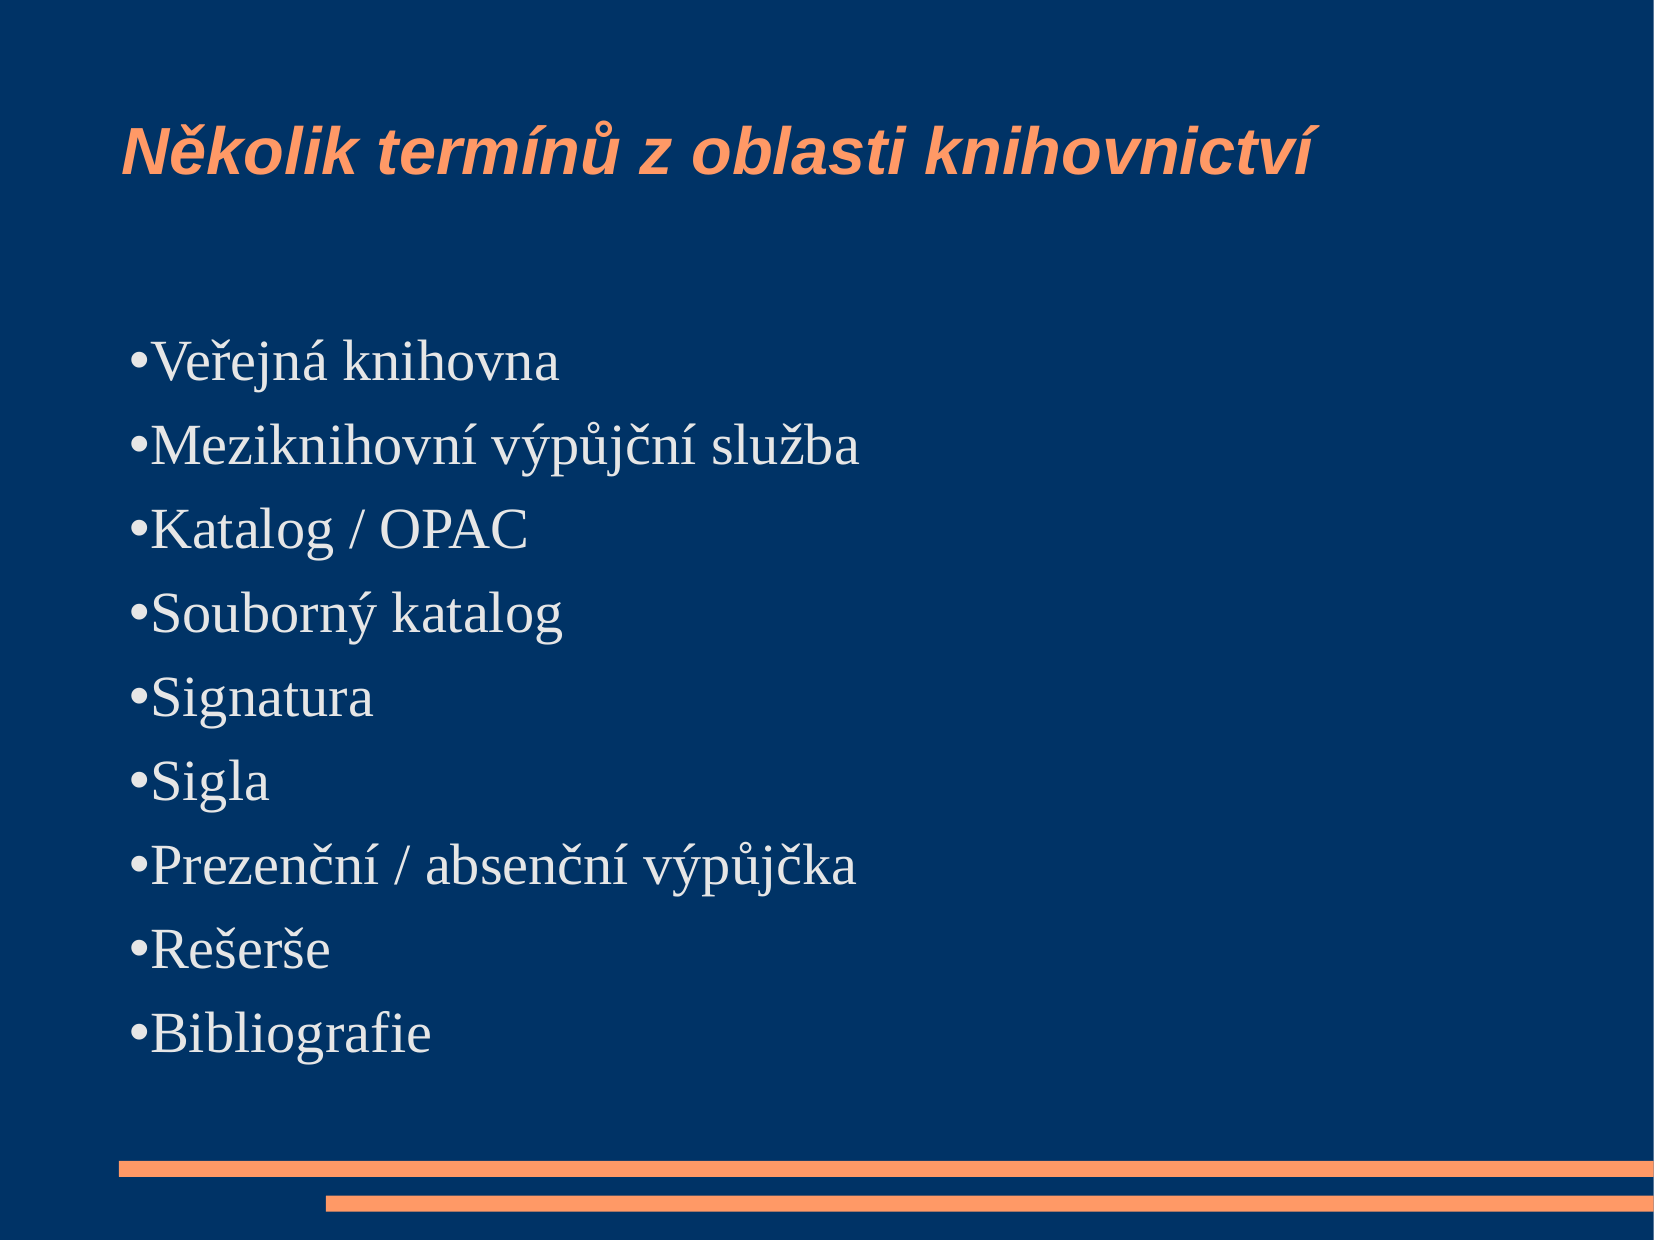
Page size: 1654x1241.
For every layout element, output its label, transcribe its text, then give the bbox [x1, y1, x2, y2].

list Veřejná knihovna Meziknihovní výpůjční služba Katalog / OPAC Souborný katalog Signatura Sigla Prezenční / absenční výpůjčka Rešerše Bibliografie [129, 324, 1569, 1151]
title Několik termínů z oblasti knihovnictví [121, 46, 1534, 254]
